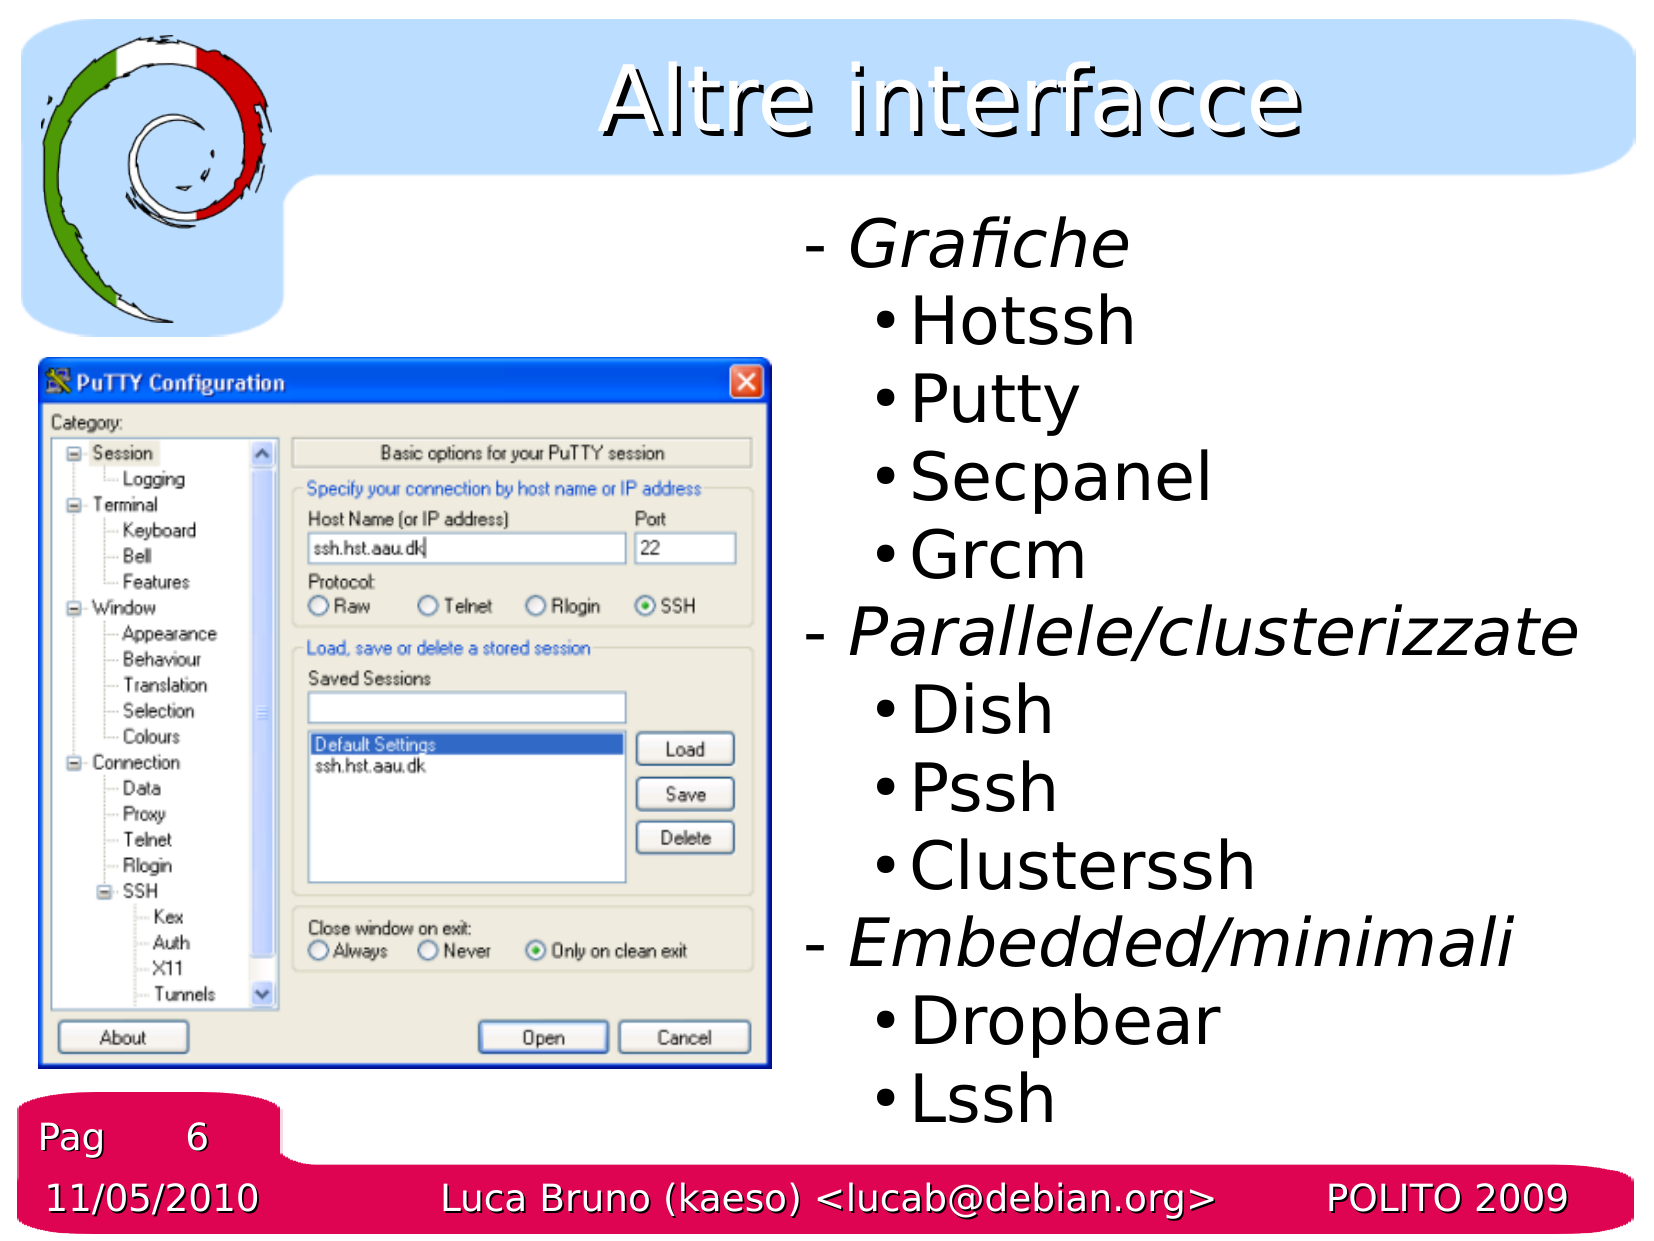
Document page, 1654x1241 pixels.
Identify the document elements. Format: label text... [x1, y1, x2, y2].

picture [17, 1092, 1634, 1234]
text_box Luca Bruno (kaeso) <lucab@debian.org> POLITO 2009 [425, 1169, 1585, 1241]
picture [21, 19, 1636, 337]
picture [38, 357, 772, 1069]
title Altre interfacce [265, 3, 1636, 196]
subtitle - Grafiche Hotssh Putty Secpanel Grcm - Parallele/clusterizzate Dish Pssh Clusterssh - Embedded/minimali Dropbear Lssh [803, 204, 1654, 1139]
text_box Pag <numero> [23, 1108, 409, 1182]
text_box 11/05/2010 [29, 1182, 284, 1241]
